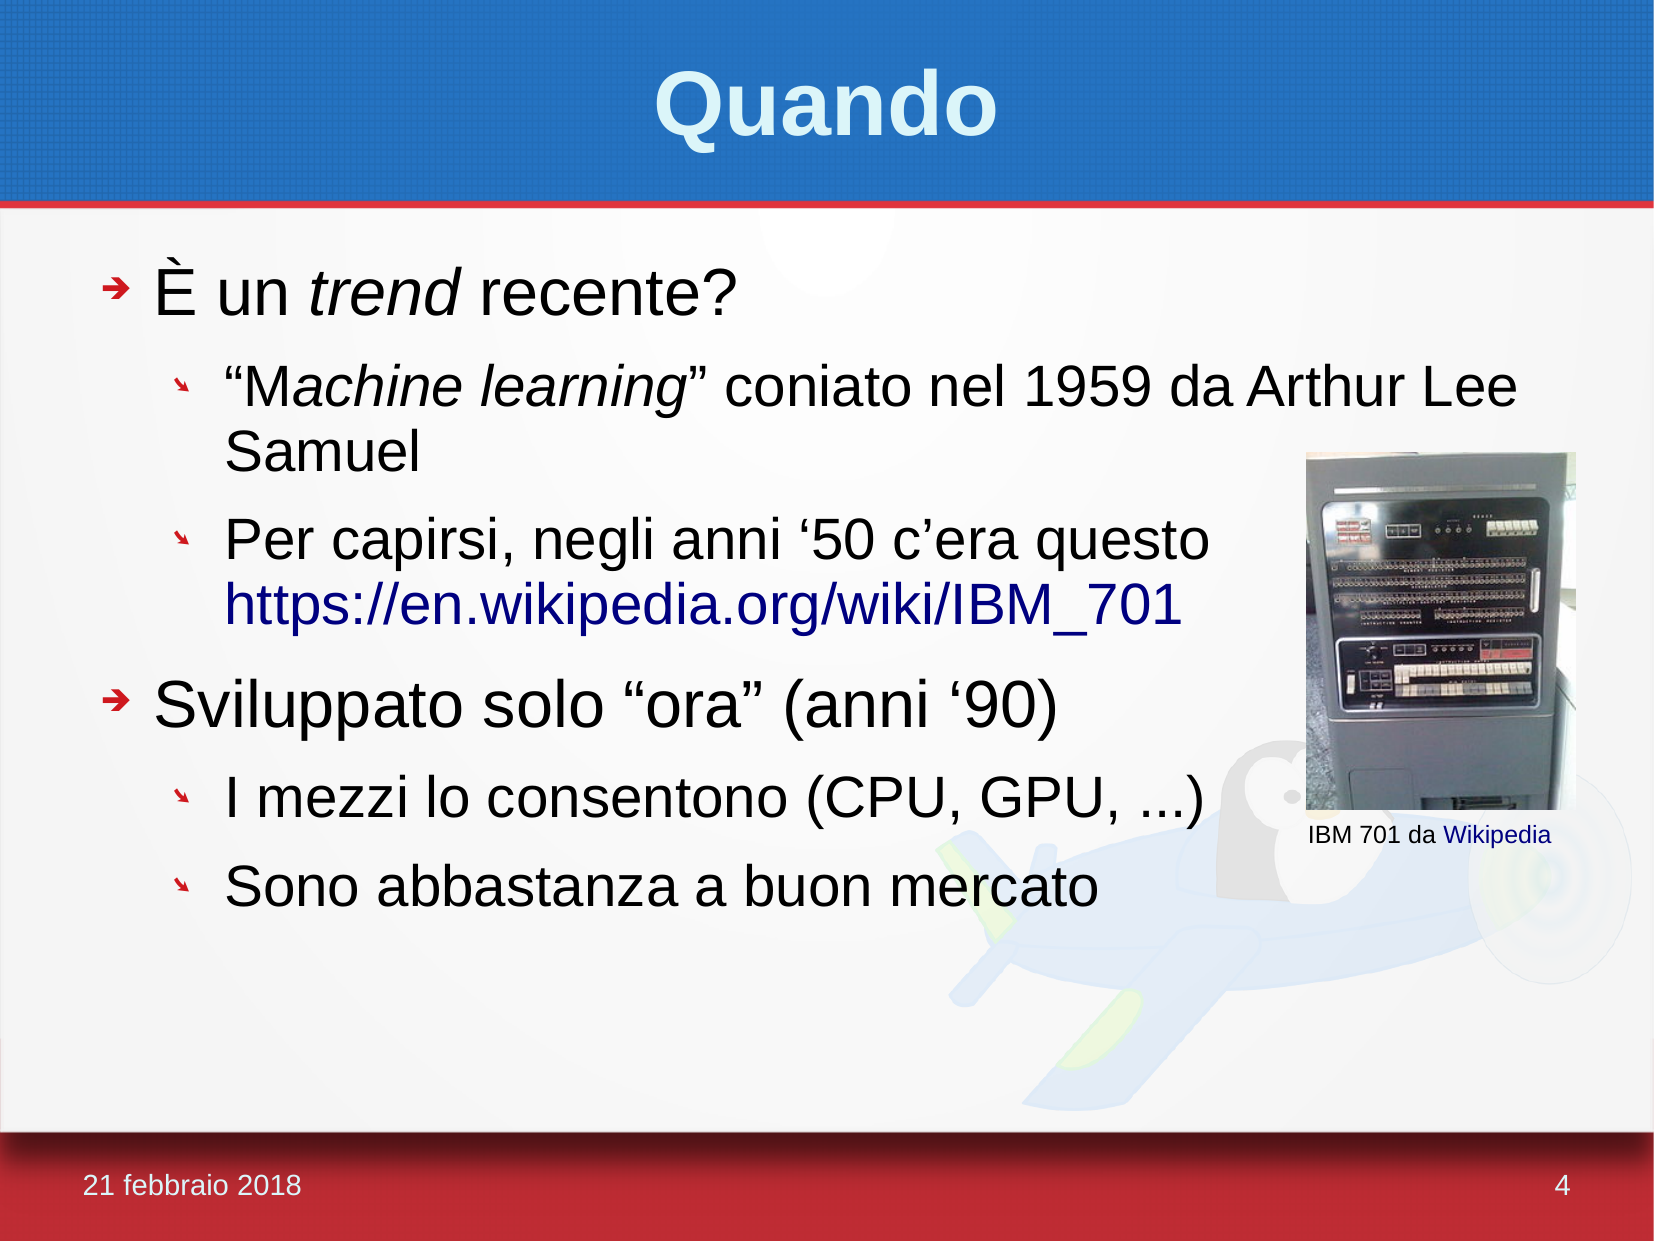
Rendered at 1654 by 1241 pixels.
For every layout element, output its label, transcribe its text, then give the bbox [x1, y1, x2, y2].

picture [0, 0, 1654, 1241]
list È un trend recente? “Machine learning” coniato nel 1959 da Arthur Lee Samuel Per capirsi, negli anni ‘50 c’era questo https://en.wikipedia.org/wiki/IBM_701 Sviluppato solo “ora” (anni ‘90) I mezzi lo consentono (CPU, GPU, ...) Sono abbastanza a buon mercato [82, 255, 1571, 1081]
title Quando [82, 20, 1571, 186]
text_box IBM 701 da Wikipedia [1293, 813, 1576, 871]
